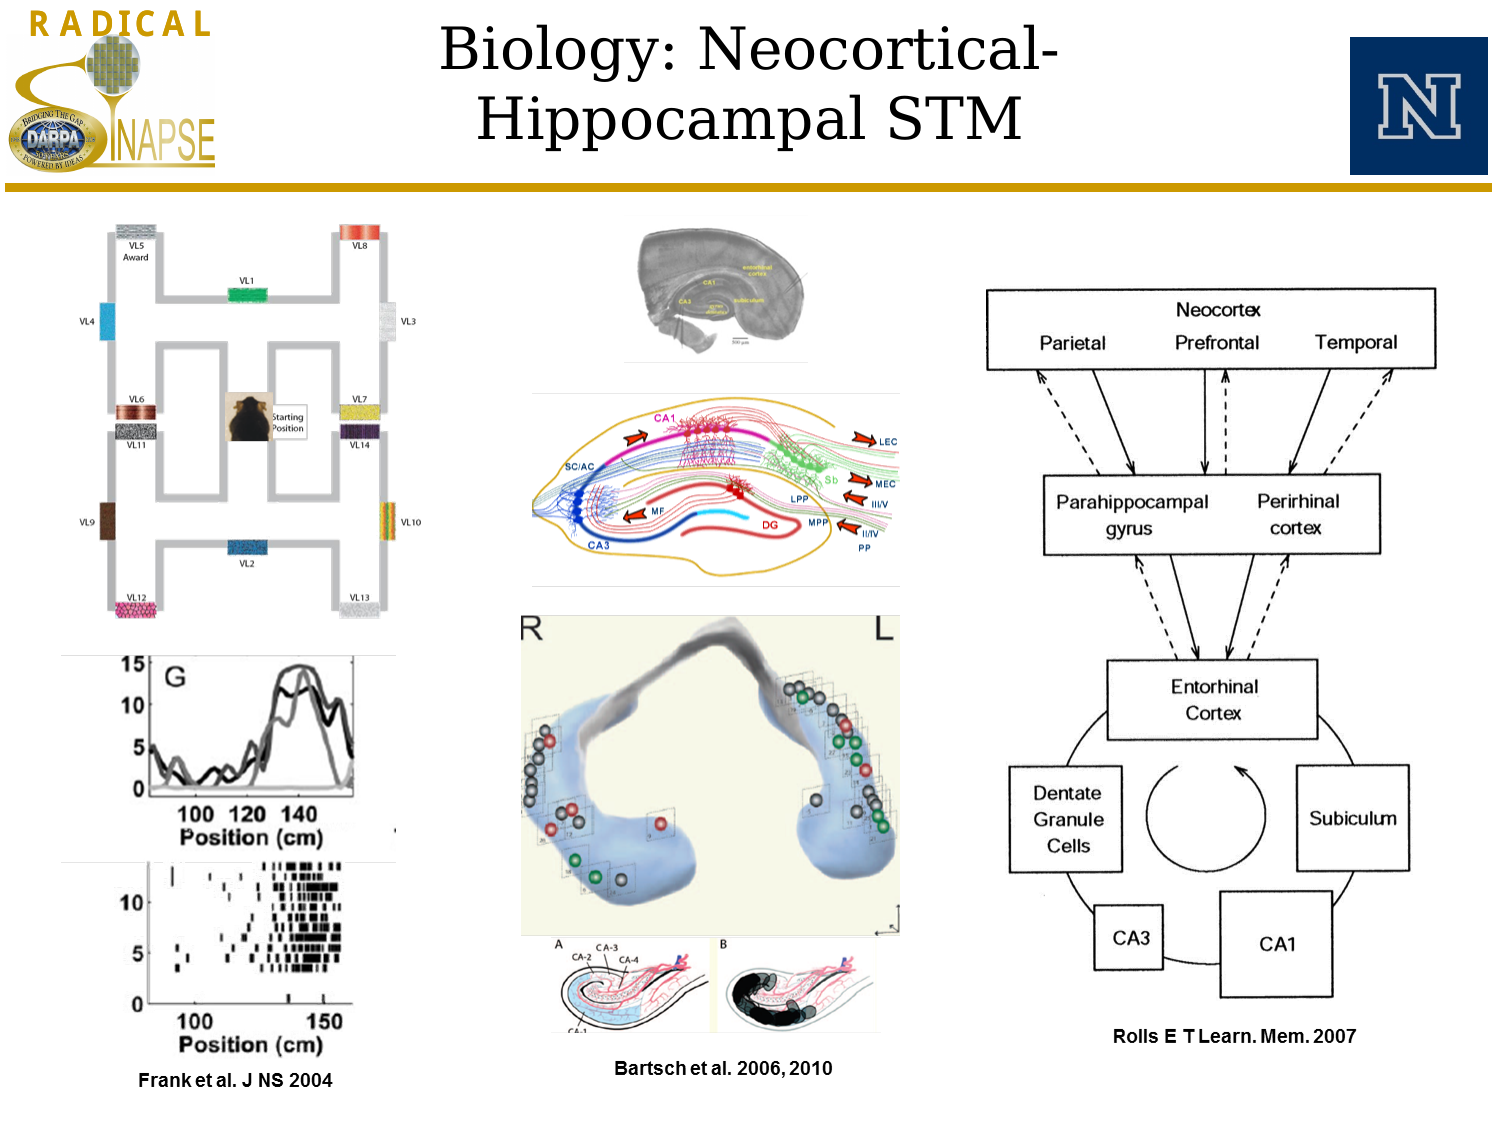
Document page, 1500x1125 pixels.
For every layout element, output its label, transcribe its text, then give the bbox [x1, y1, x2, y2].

picture [1350, 37, 1488, 175]
picture [48, 203, 1473, 1108]
text_box Biology: Neocortical-Hippocampal STM [249, 3, 1250, 188]
